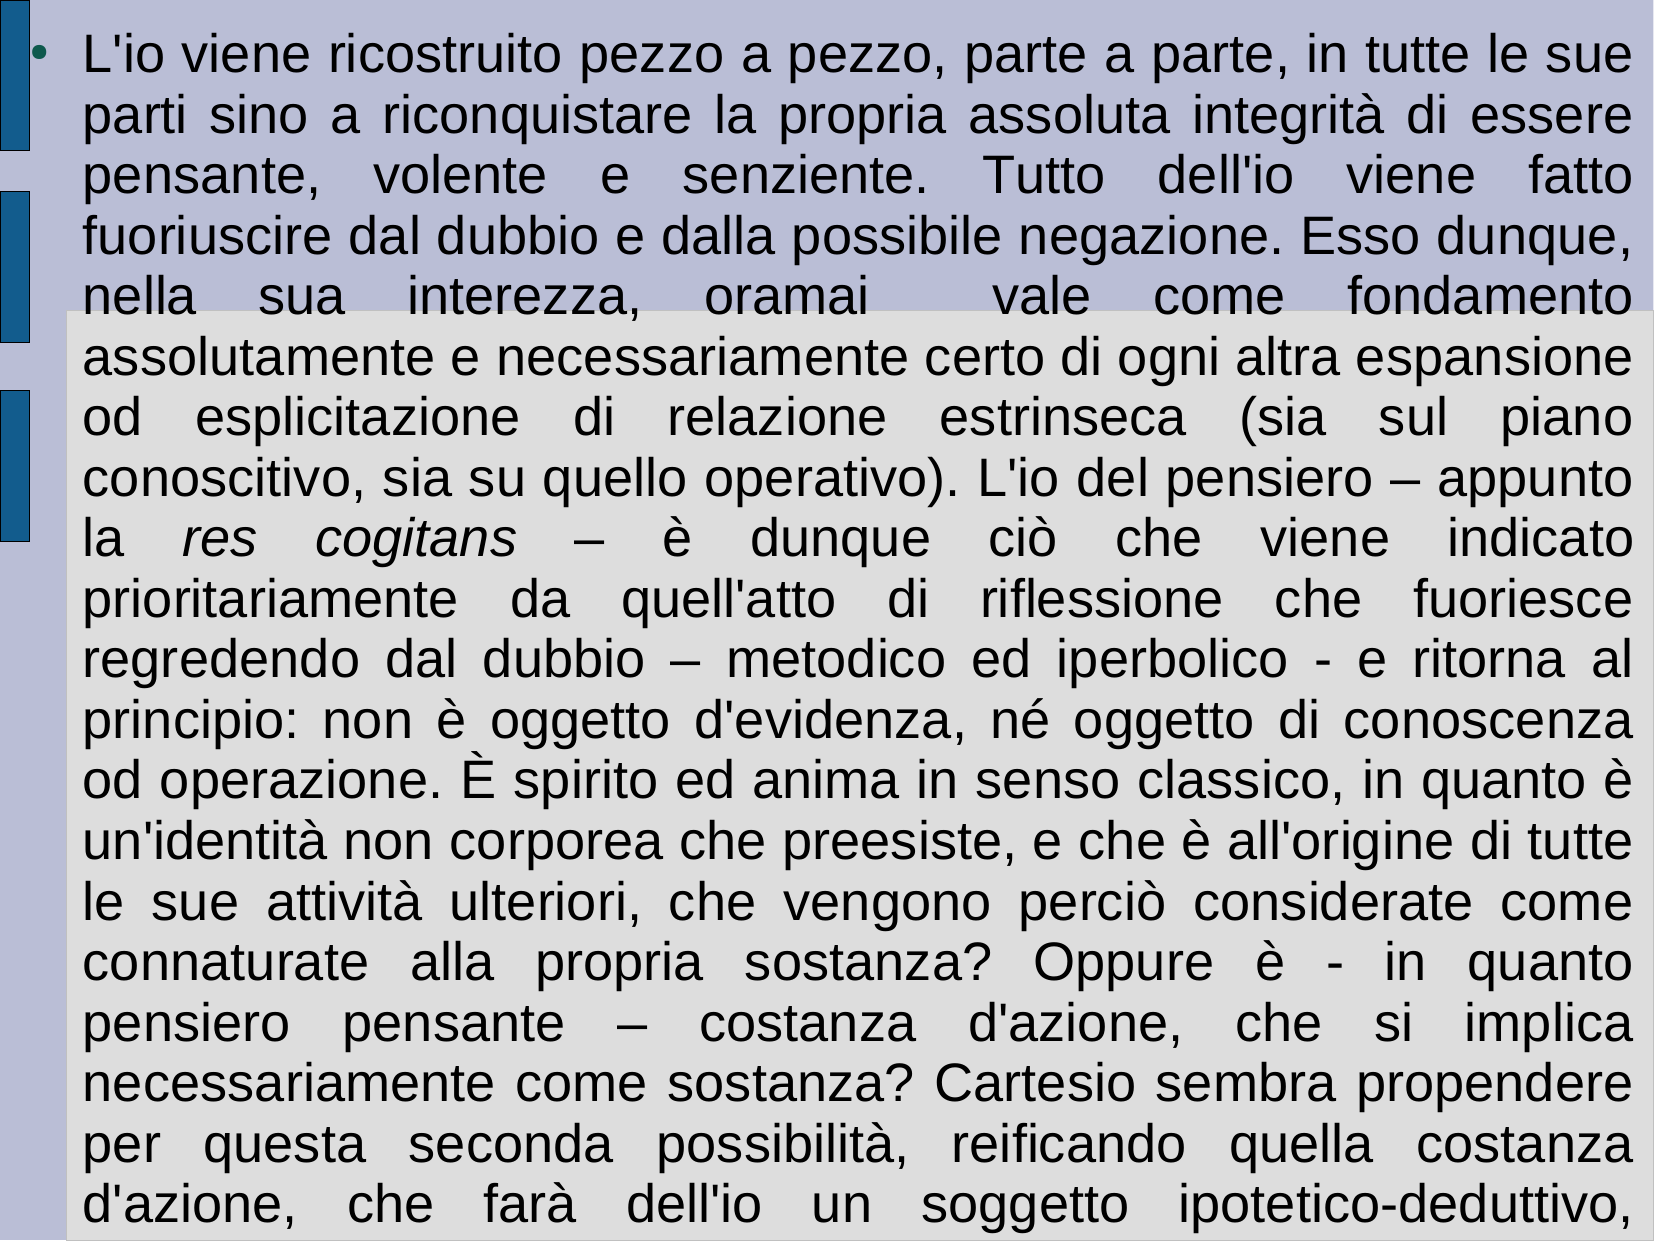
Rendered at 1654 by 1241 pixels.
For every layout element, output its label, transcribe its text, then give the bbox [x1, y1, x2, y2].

list L'io viene ricostruito pezzo a pezzo, parte a parte, in tutte le sue parti sino a riconquistare la propria assoluta integrità di essere pensante, volente e senziente. Tutto dell'io viene fatto fuoriuscire dal dubbio e dalla possibile negazione. Esso dunque, nella sua interezza, oramai vale come fondamento assolutamente e necessariamente certo di ogni altra espansione od esplicitazione di relazione estrinseca (sia sul piano conoscitivo, sia su quello operativo). L'io del pensiero – appunto la res cogitans – è dunque ciò che viene indicato prioritariamente da quell'atto di riflessione che fuoriesce regredendo dal dubbio – metodico ed iperbolico - e ritorna al principio: non è oggetto d'evidenza, né oggetto di conoscenza od operazione. È spirito ed anima in senso classico, in quanto è un'identità non corporea che preesiste, e che è all'origine di tutte le sue attività ulteriori, che vengono perciò considerate come connaturate alla propria sostanza? Oppure è - in quanto pensiero pensante – costanza d'azione, che si implica necessariamente come sostanza? Cartesio sembra propendere per questa seconda possibilità, reificando quella costanza d'azione, che farà dell'io un soggetto ipotetico-deduttivo, necessario perché funzionale (cfr. io-penso kantiano). [11, 23, 1636, 1235]
